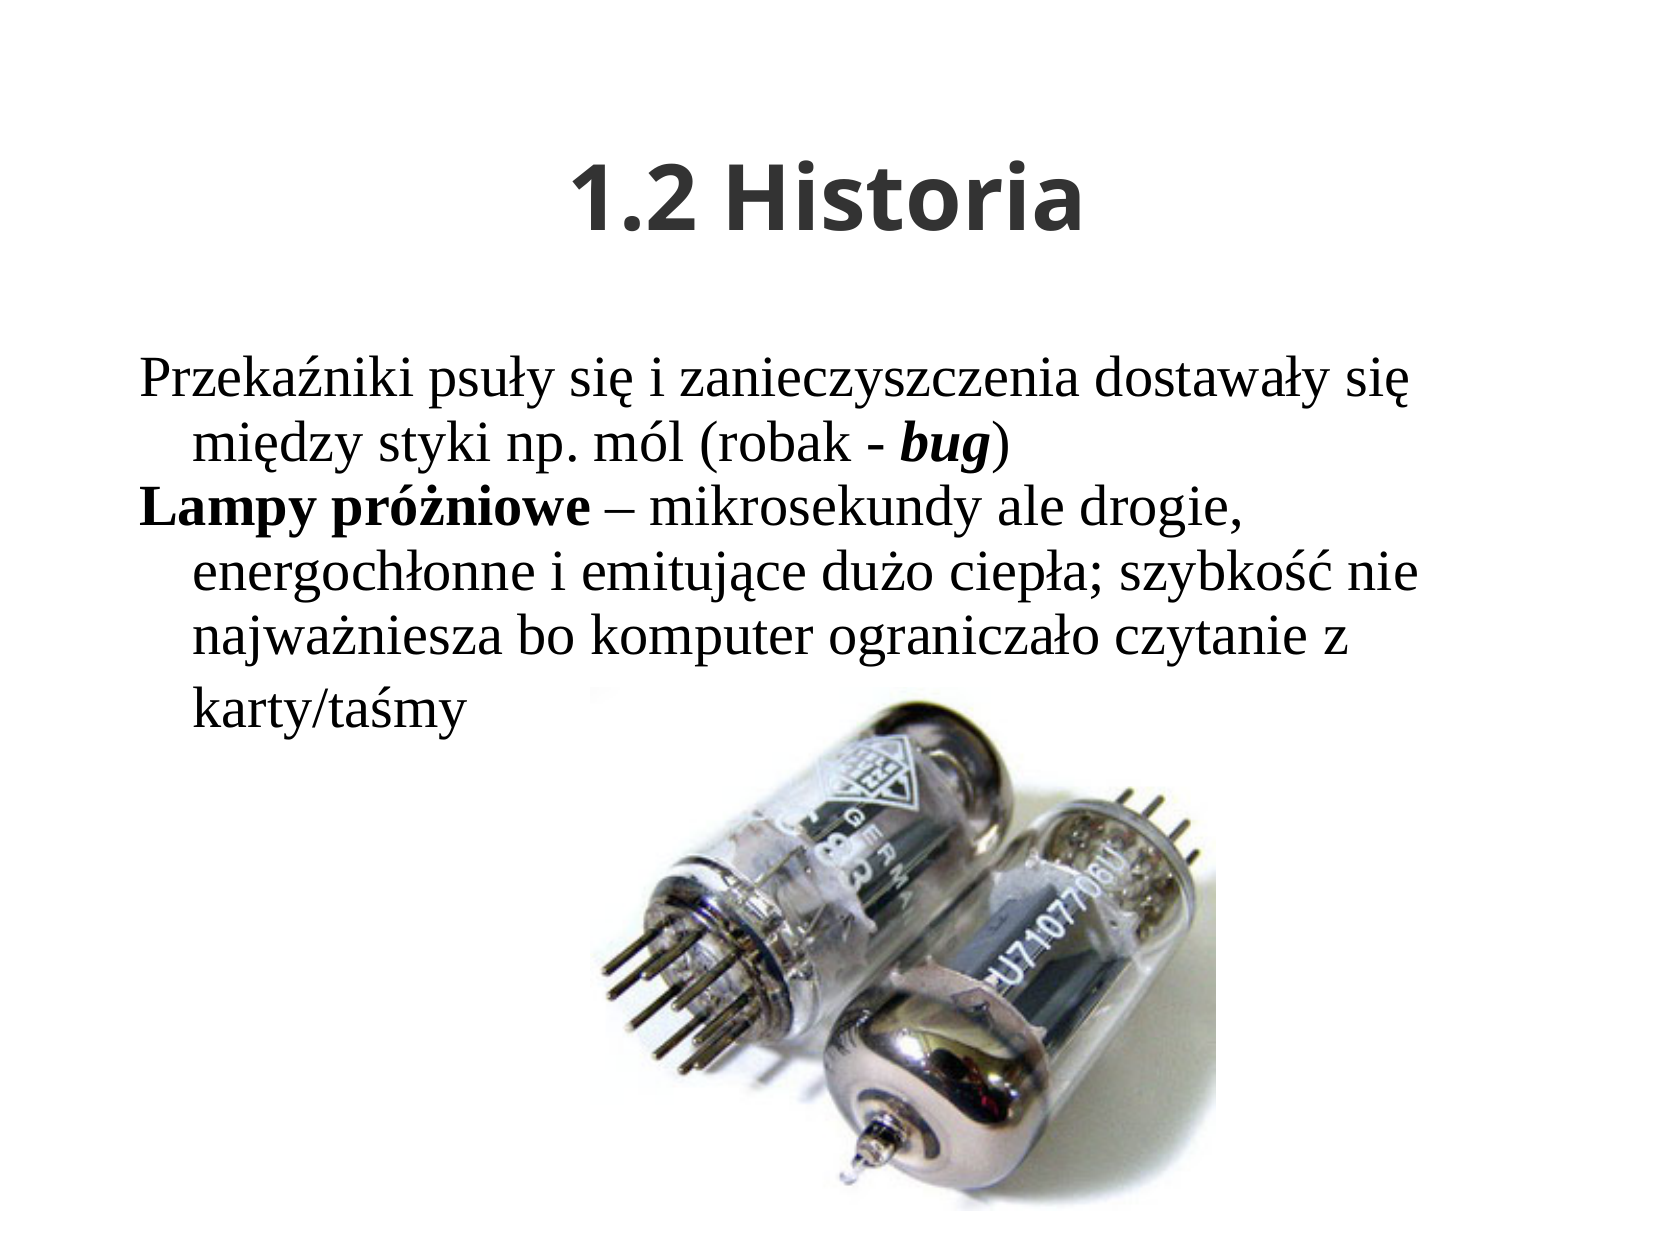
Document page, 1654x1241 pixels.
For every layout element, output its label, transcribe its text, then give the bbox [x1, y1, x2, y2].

picture [590, 687, 1216, 1211]
title 1.2 Historia [121, 91, 1534, 299]
list Przekaźniki psuły się i zanieczyszczenia dostawały się między styki np. mól (robak - bug) Lampy próżniowe – mikrosekundy ale drogie, energochłonne i emitujące dużo ciepła; szybkość nie najważniesza bo komputer ograniczało czytanie z karty/taśmy [121, 344, 1534, 1127]
